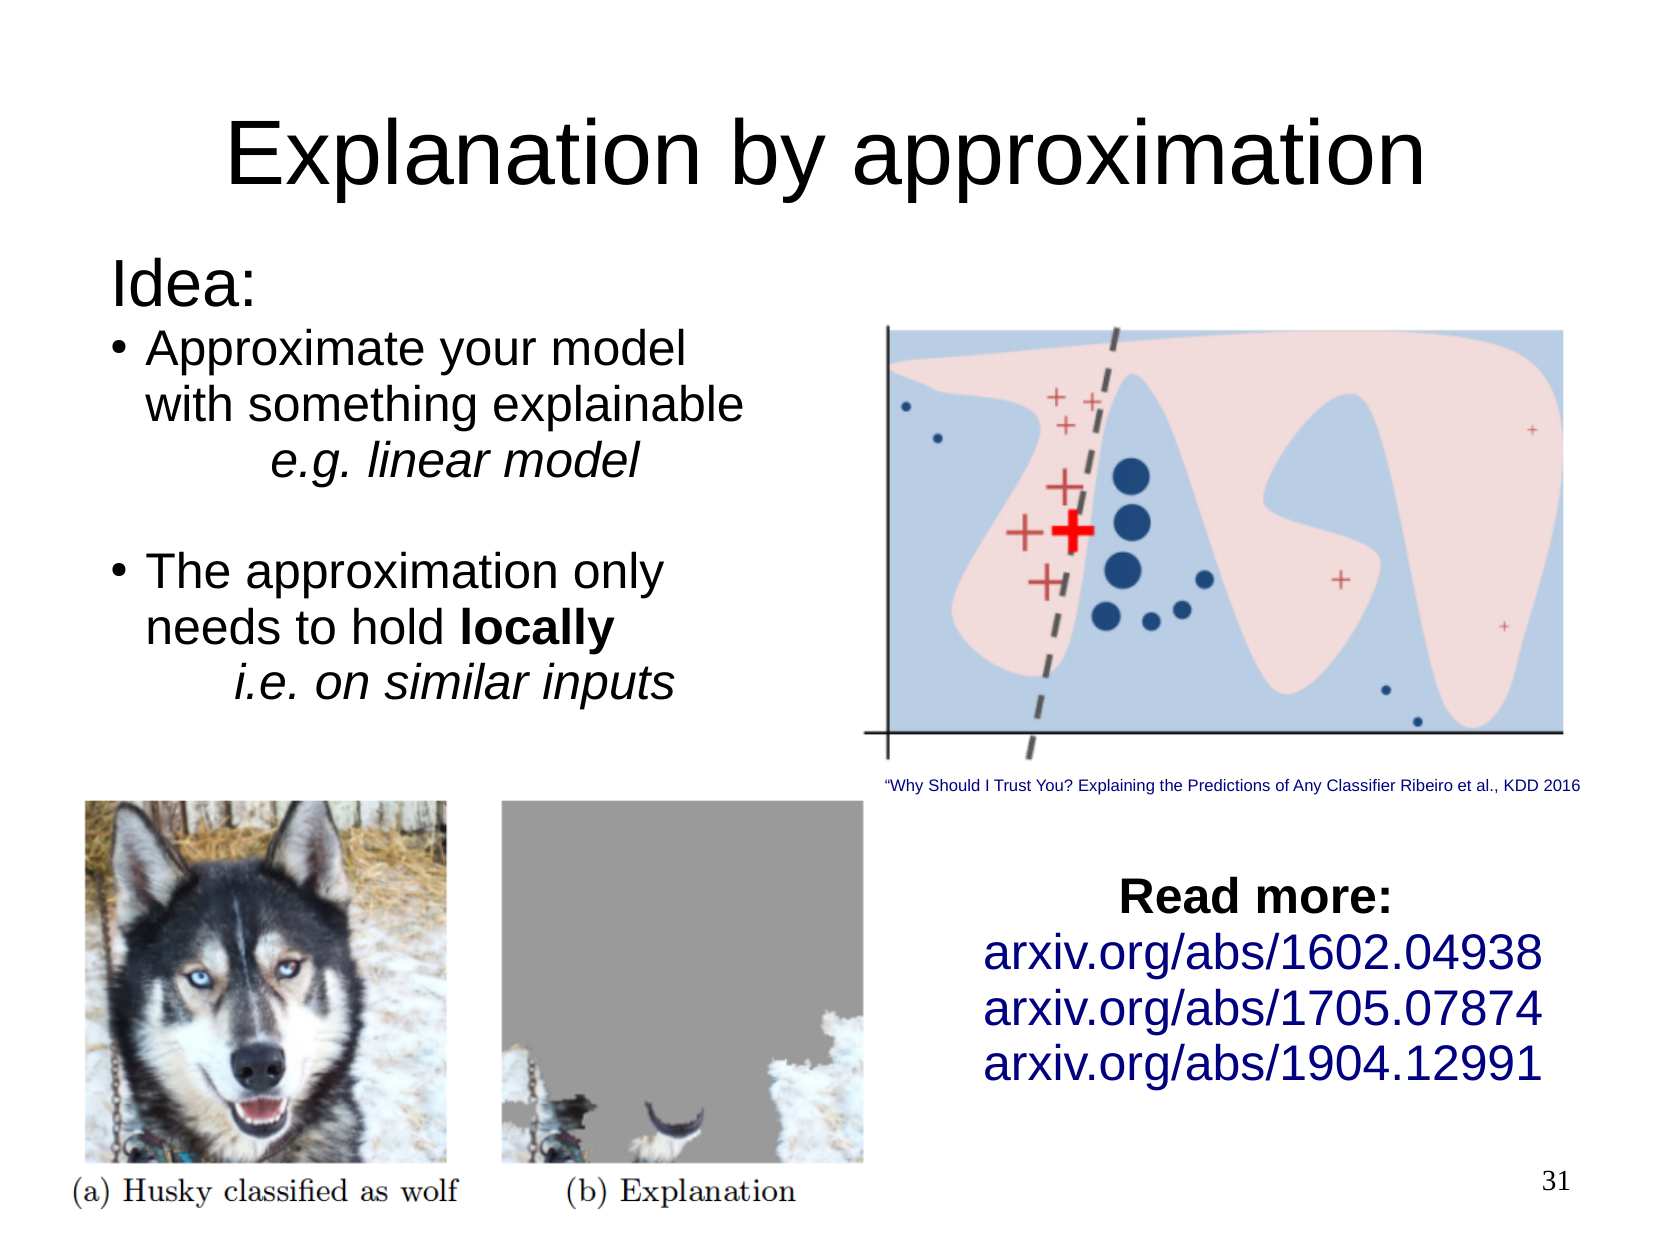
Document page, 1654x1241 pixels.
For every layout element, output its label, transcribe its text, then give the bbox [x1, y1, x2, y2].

text_box Read more: arxiv.org/abs/1602.04938 arxiv.org/abs/1705.07874 arxiv.org/abs/1904.12991 [920, 861, 1606, 1179]
picture [843, 299, 1587, 769]
picture [64, 794, 875, 1209]
title Explanation by approximation [82, 49, 1571, 257]
text_box “Why Should I Trust You? Explaining the Predictions of Any Classifier Ribeiro et al., KDD 2016 [870, 768, 1606, 826]
subtitle Idea: Approximate your model with something explainable e.g. linear model The approximation only needs to hold locally i.e. on similar inputs [109, 180, 766, 776]
